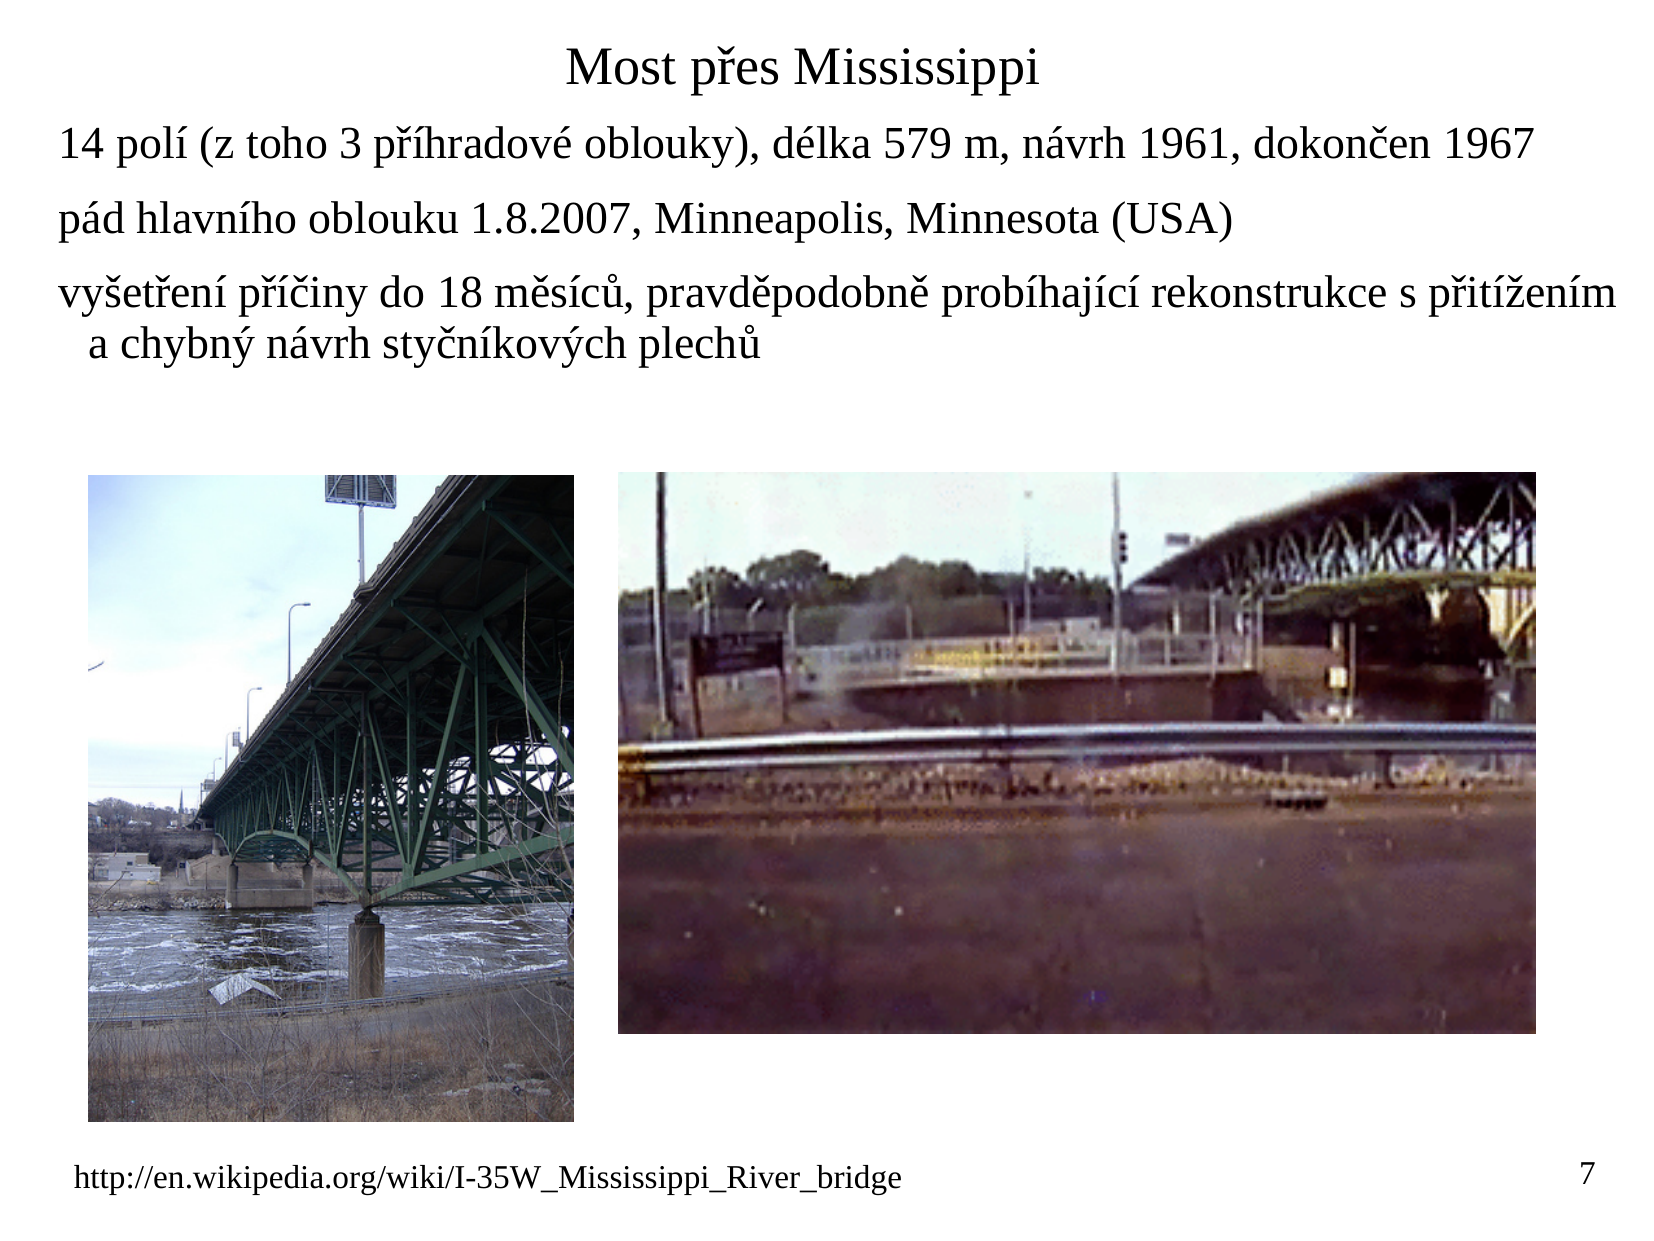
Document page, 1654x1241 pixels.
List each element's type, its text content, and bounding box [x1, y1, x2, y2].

title Most přes Mississippi [59, 0, 1548, 118]
text_box http://en.wikipedia.org/wiki/I-35W_Mississippi_River_bridge [59, 1151, 1241, 1207]
picture [88, 475, 574, 1123]
list 14 polí (z toho 3 příhradové oblouky), délka 579 m, návrh 1961, dokončen 1967 pád hlavního oblouku 1.8.2007, Minneapolis, Minnesota (USA) vyšetření příčiny do 18 měsíců, pravděpodobně probíhající rekonstrukce s přitížením a chybný návrh styčníkových plechů [59, 118, 1625, 922]
picture [618, 472, 1536, 1034]
